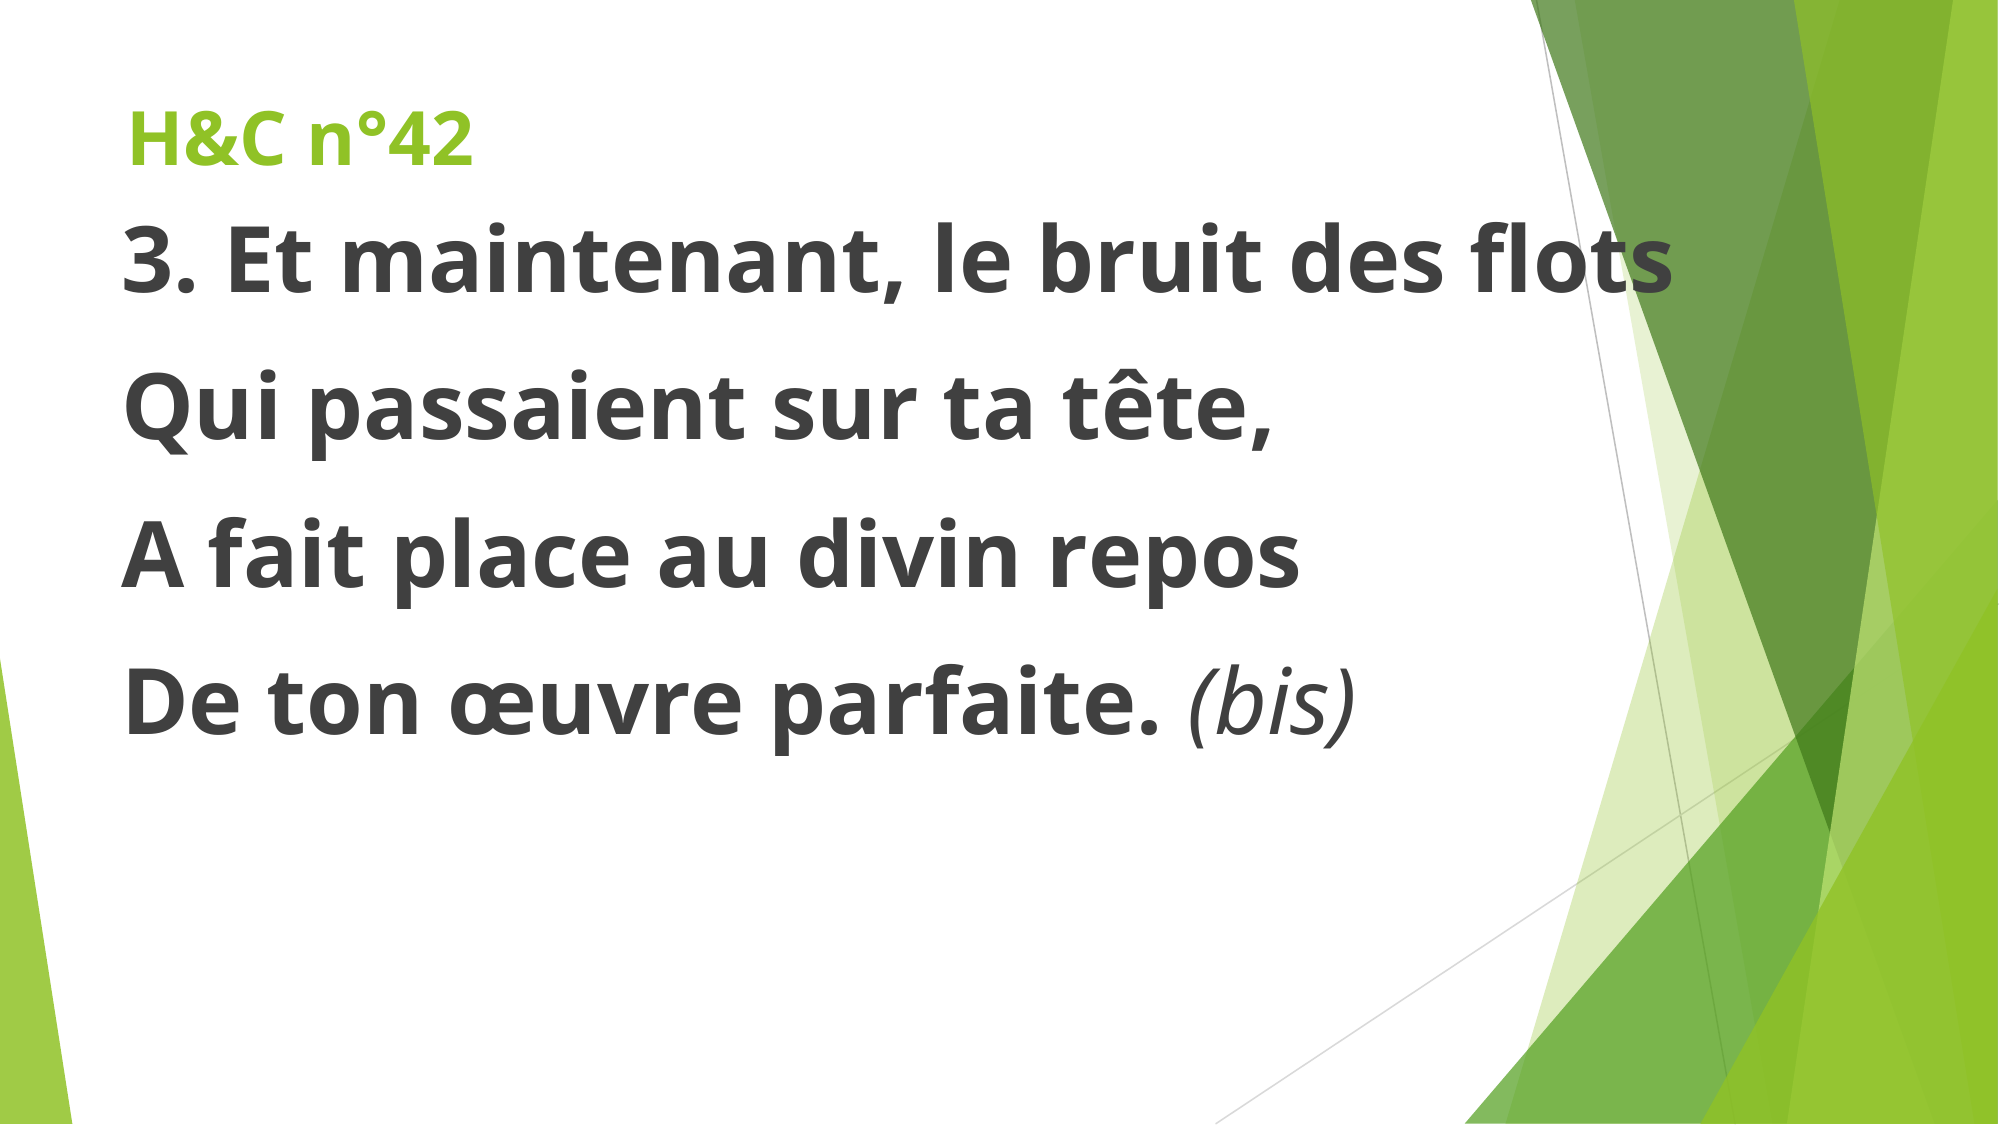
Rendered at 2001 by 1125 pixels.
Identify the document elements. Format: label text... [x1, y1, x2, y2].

text_box 3. Et maintenant, le bruit des flots Qui passaient sur ta tête, A fait place au divin repos De ton œuvre parfaite. (bis) [106, 177, 1973, 1037]
text_box H&C n°42 [111, 82, 1522, 177]
